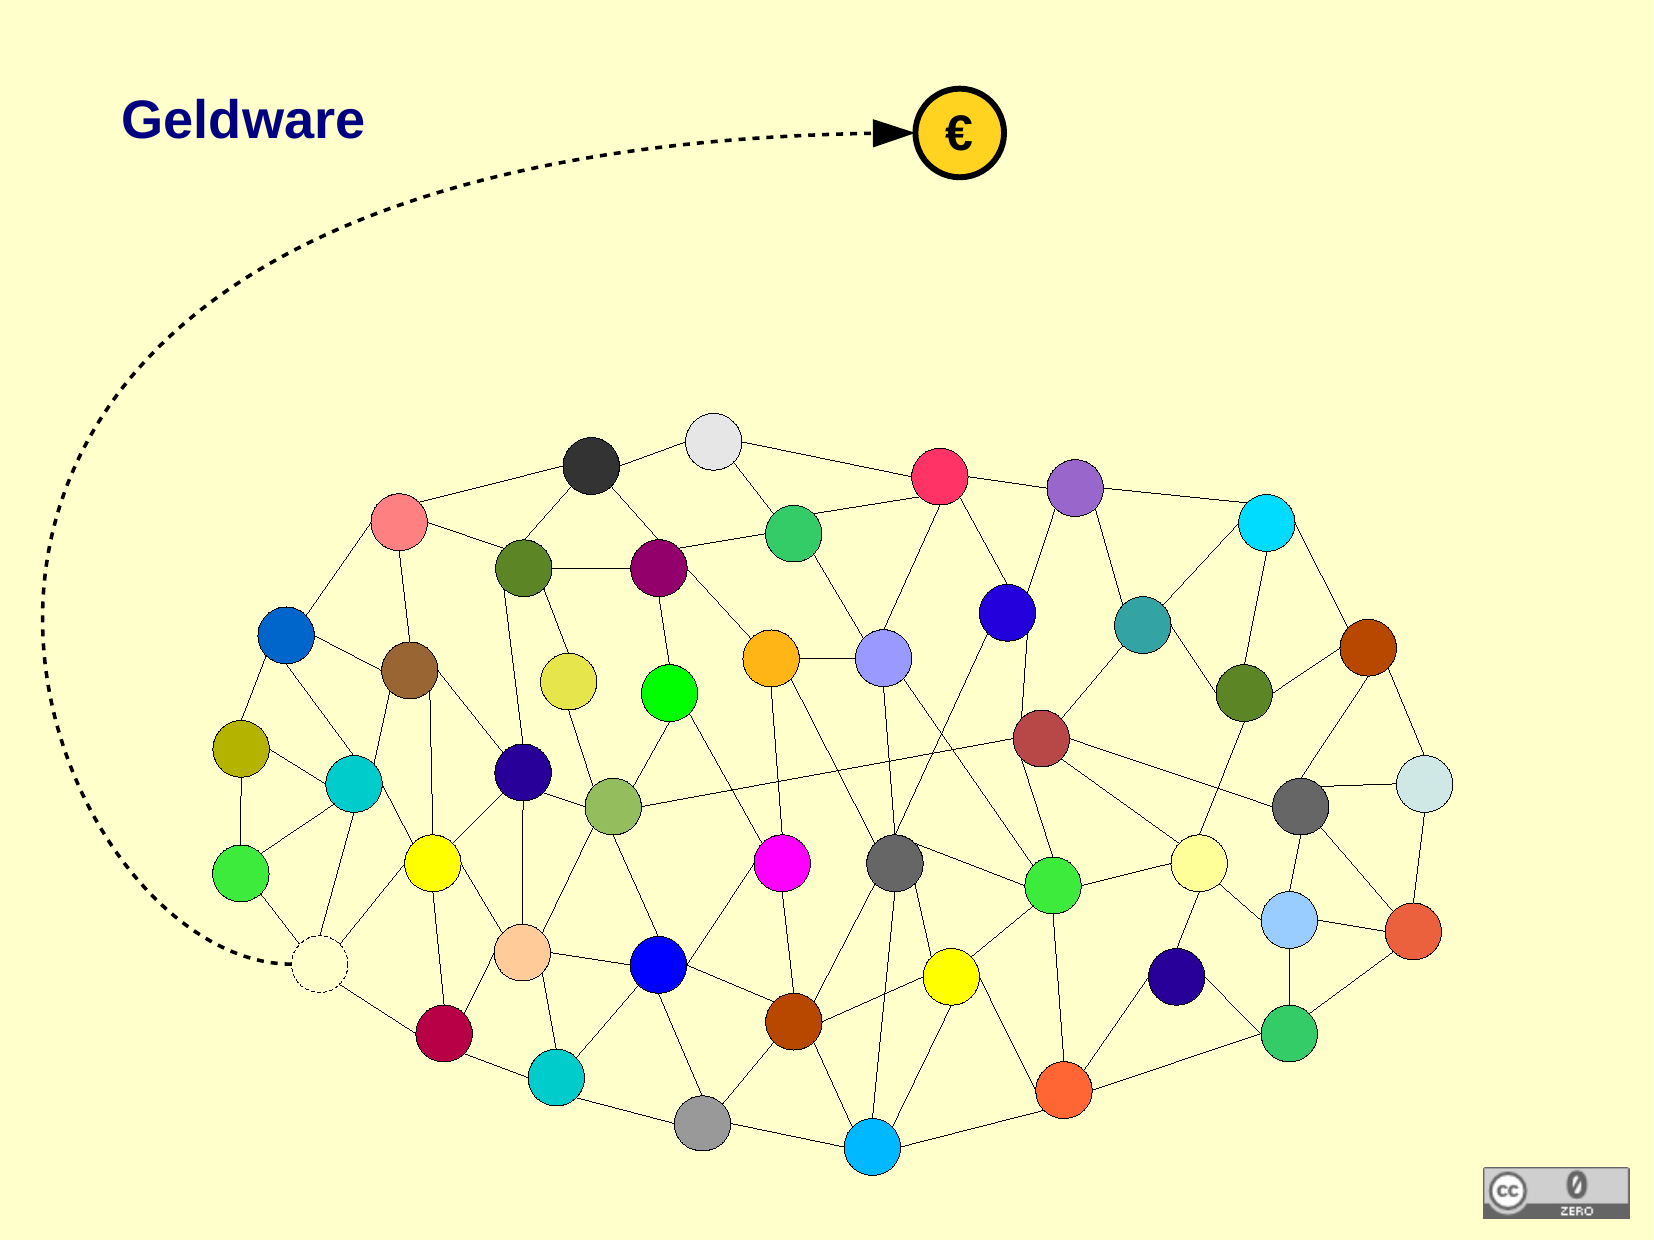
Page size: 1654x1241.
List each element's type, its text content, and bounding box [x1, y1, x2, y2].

text_box [685, 413, 742, 471]
text_box [381, 641, 438, 699]
text_box [630, 936, 687, 994]
text_box [1013, 710, 1070, 767]
text_box [1261, 891, 1318, 949]
text_box [742, 629, 800, 687]
text_box [404, 834, 462, 892]
text_box [494, 744, 552, 801]
text_box [855, 629, 912, 687]
text_box [979, 584, 1036, 642]
text_box [494, 924, 551, 981]
text_box [1385, 902, 1442, 960]
text_box [563, 437, 620, 495]
text_box [325, 755, 383, 813]
text_box [1046, 459, 1104, 517]
text_box € [915, 88, 1005, 178]
picture [1483, 1167, 1630, 1219]
text_box [1216, 664, 1273, 722]
text_box [540, 653, 597, 710]
text_box [765, 993, 823, 1051]
text_box [1339, 619, 1397, 677]
text_box [630, 539, 688, 597]
text_box [257, 606, 315, 664]
text_box [1114, 596, 1172, 654]
text_box [1272, 778, 1329, 835]
text_box [1170, 834, 1228, 892]
text_box [1261, 1005, 1318, 1062]
title Geldware [121, 61, 857, 178]
text_box [911, 448, 969, 505]
text_box [1396, 755, 1453, 813]
text_box [765, 505, 822, 562]
text_box [1148, 948, 1205, 1006]
text_box [1024, 857, 1082, 914]
text_box [1035, 1061, 1093, 1119]
text_box [674, 1095, 731, 1151]
text_box [585, 778, 642, 835]
text_box [844, 1118, 901, 1176]
text_box [866, 834, 924, 892]
text_box [370, 493, 428, 551]
text_box [212, 720, 270, 778]
text_box [1238, 494, 1295, 552]
text_box [212, 845, 270, 902]
text_box [415, 1005, 473, 1062]
text_box [753, 834, 811, 892]
text_box [528, 1049, 585, 1106]
text_box [495, 539, 553, 597]
text_box [923, 948, 980, 1006]
text_box [641, 664, 698, 722]
